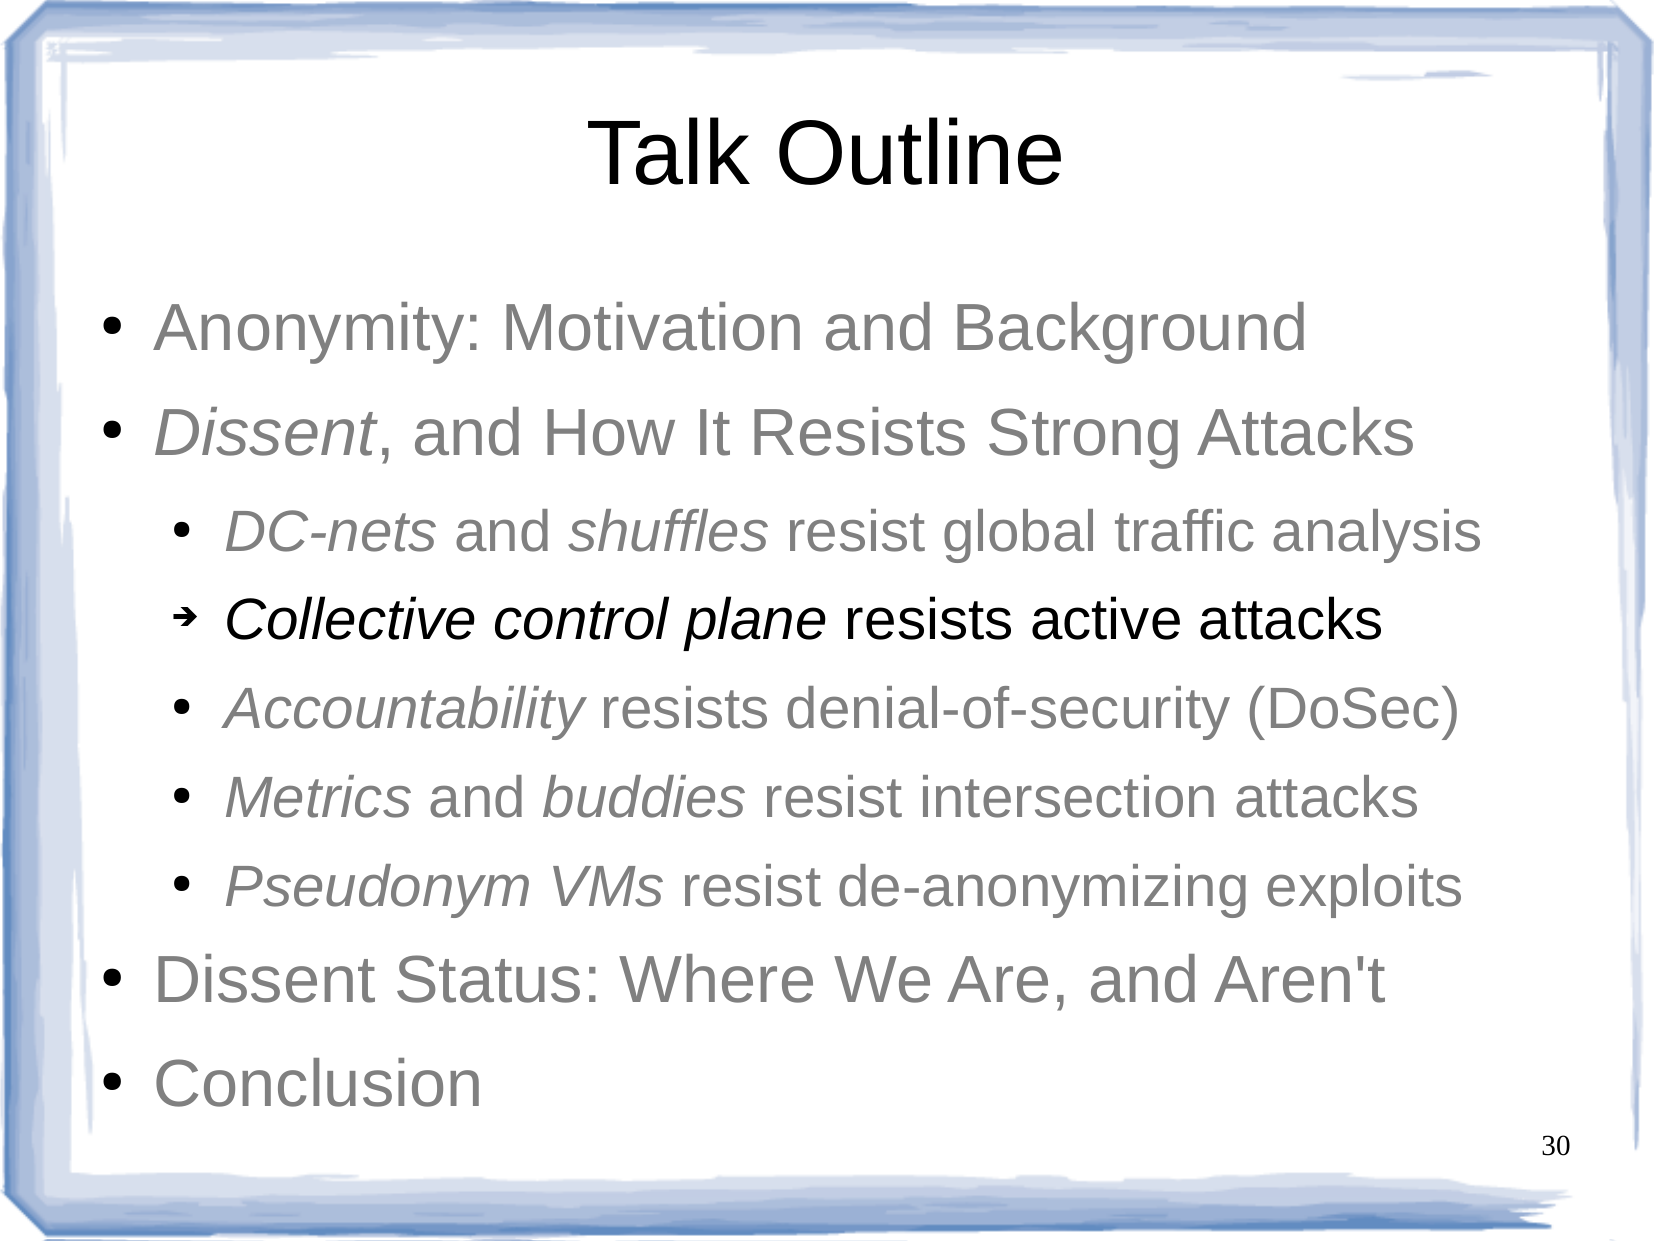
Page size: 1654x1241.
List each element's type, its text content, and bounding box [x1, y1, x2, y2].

title Talk Outline [82, 49, 1571, 257]
list Anonymity: Motivation and Background Dissent, and How It Resists Strong Attacks DC-nets and shuffles resist global traffic analysis Collective control plane resists active attacks Accountability resists denial-of-security (DoSec) Metrics and buddies resist intersection attacks Pseudonym VMs resist de-anonymizing exploits Dissent Status: Where We Are, and Aren't Conclusion [82, 290, 1571, 1120]
picture [0, 0, 1654, 1241]
